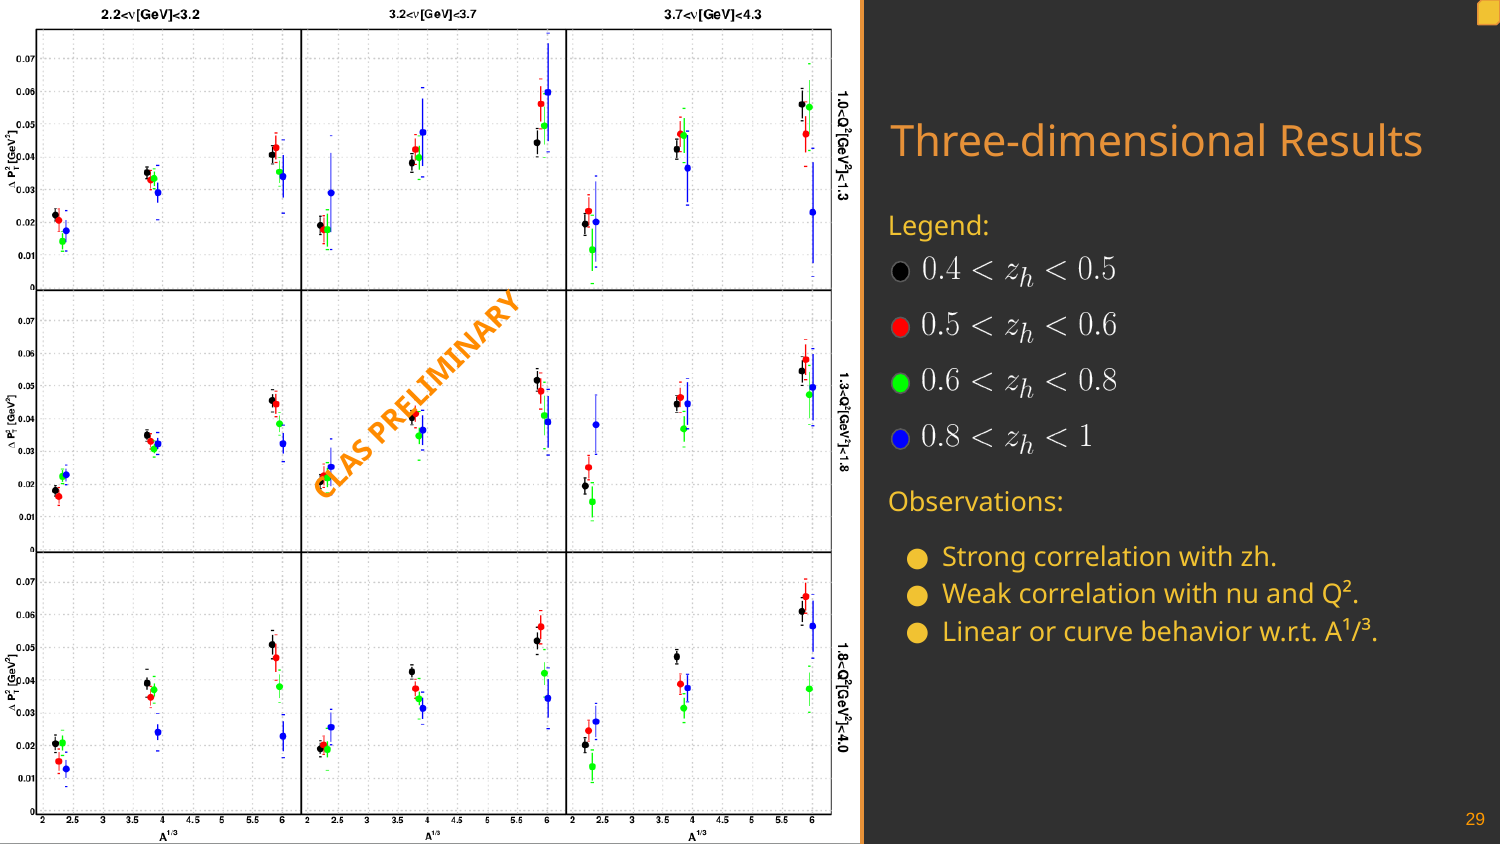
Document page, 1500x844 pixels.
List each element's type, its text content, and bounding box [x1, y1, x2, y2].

text_box Legend: Observations: Strong correlation with zh. Weak correlation with nu and Q². Linear or curve behavior w.r.t. A¹/³. [873, 189, 1449, 667]
picture [922, 424, 1091, 454]
picture [922, 368, 1116, 398]
text_box [891, 261, 910, 282]
slide_number <number> [1437, 792, 1500, 844]
picture [922, 312, 1116, 343]
picture [0, 0, 860, 844]
text_box Three-dimensional Results [869, 98, 1446, 193]
text_box [891, 317, 910, 338]
text_box CLAS PRELIMINARY [66, 45, 815, 794]
picture [923, 256, 1115, 287]
text_box [891, 373, 910, 394]
text_box [891, 428, 910, 450]
